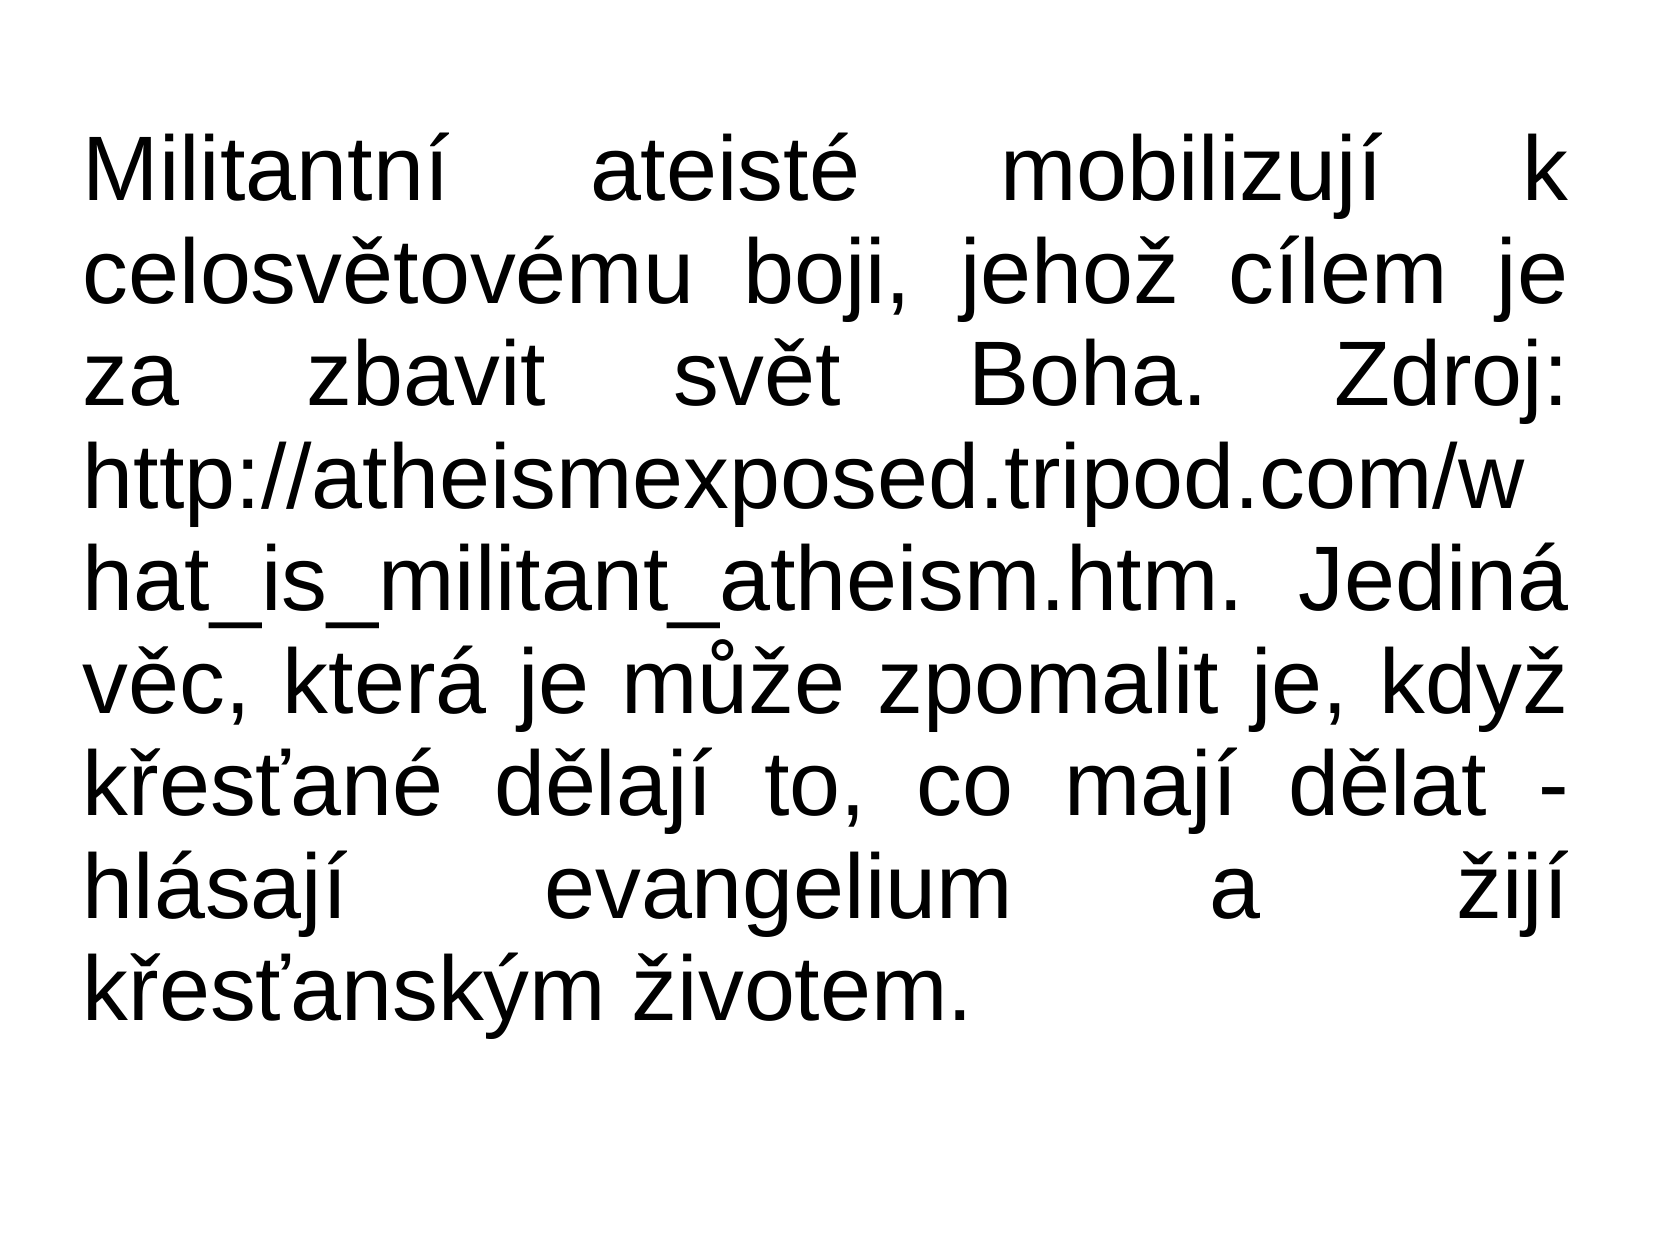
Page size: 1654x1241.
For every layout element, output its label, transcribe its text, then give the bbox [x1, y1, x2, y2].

subtitle Militantní ateisté mobilizují k celosvětovému boji, jehož cílem je za zbavit svět Boha. Zdroj: http://atheismexposed.tripod.com/what_is_militant_atheism.htm. Jediná věc, která je může zpomalit je, když křesťané dělají to, co mají dělat - hlásají evangelium a žijí křesťanským životem. [82, 49, 1571, 1109]
